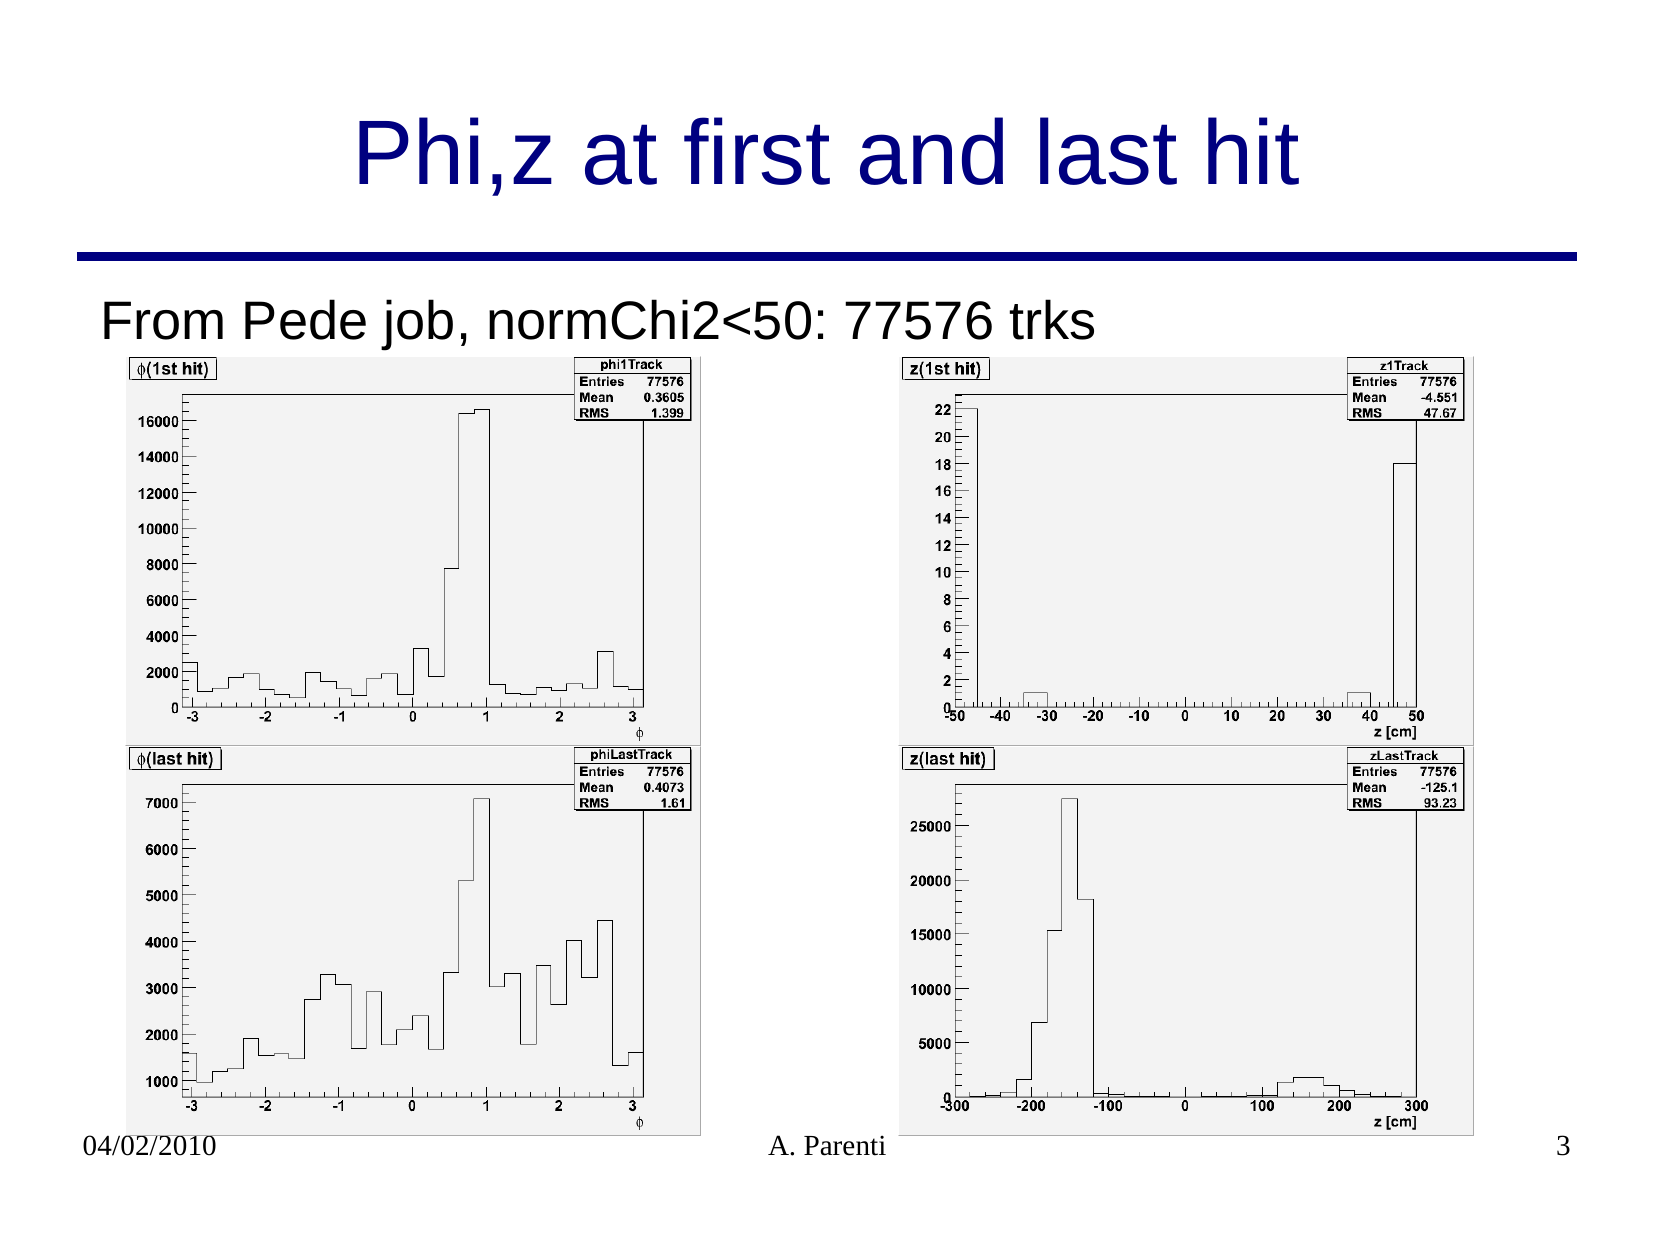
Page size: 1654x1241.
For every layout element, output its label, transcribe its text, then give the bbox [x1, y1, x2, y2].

list From Pede job, normChi2<50: 77576 trks [82, 290, 1571, 1109]
picture [124, 355, 701, 1136]
title Phi,z at first and last hit [82, 49, 1571, 257]
picture [897, 355, 1474, 1136]
